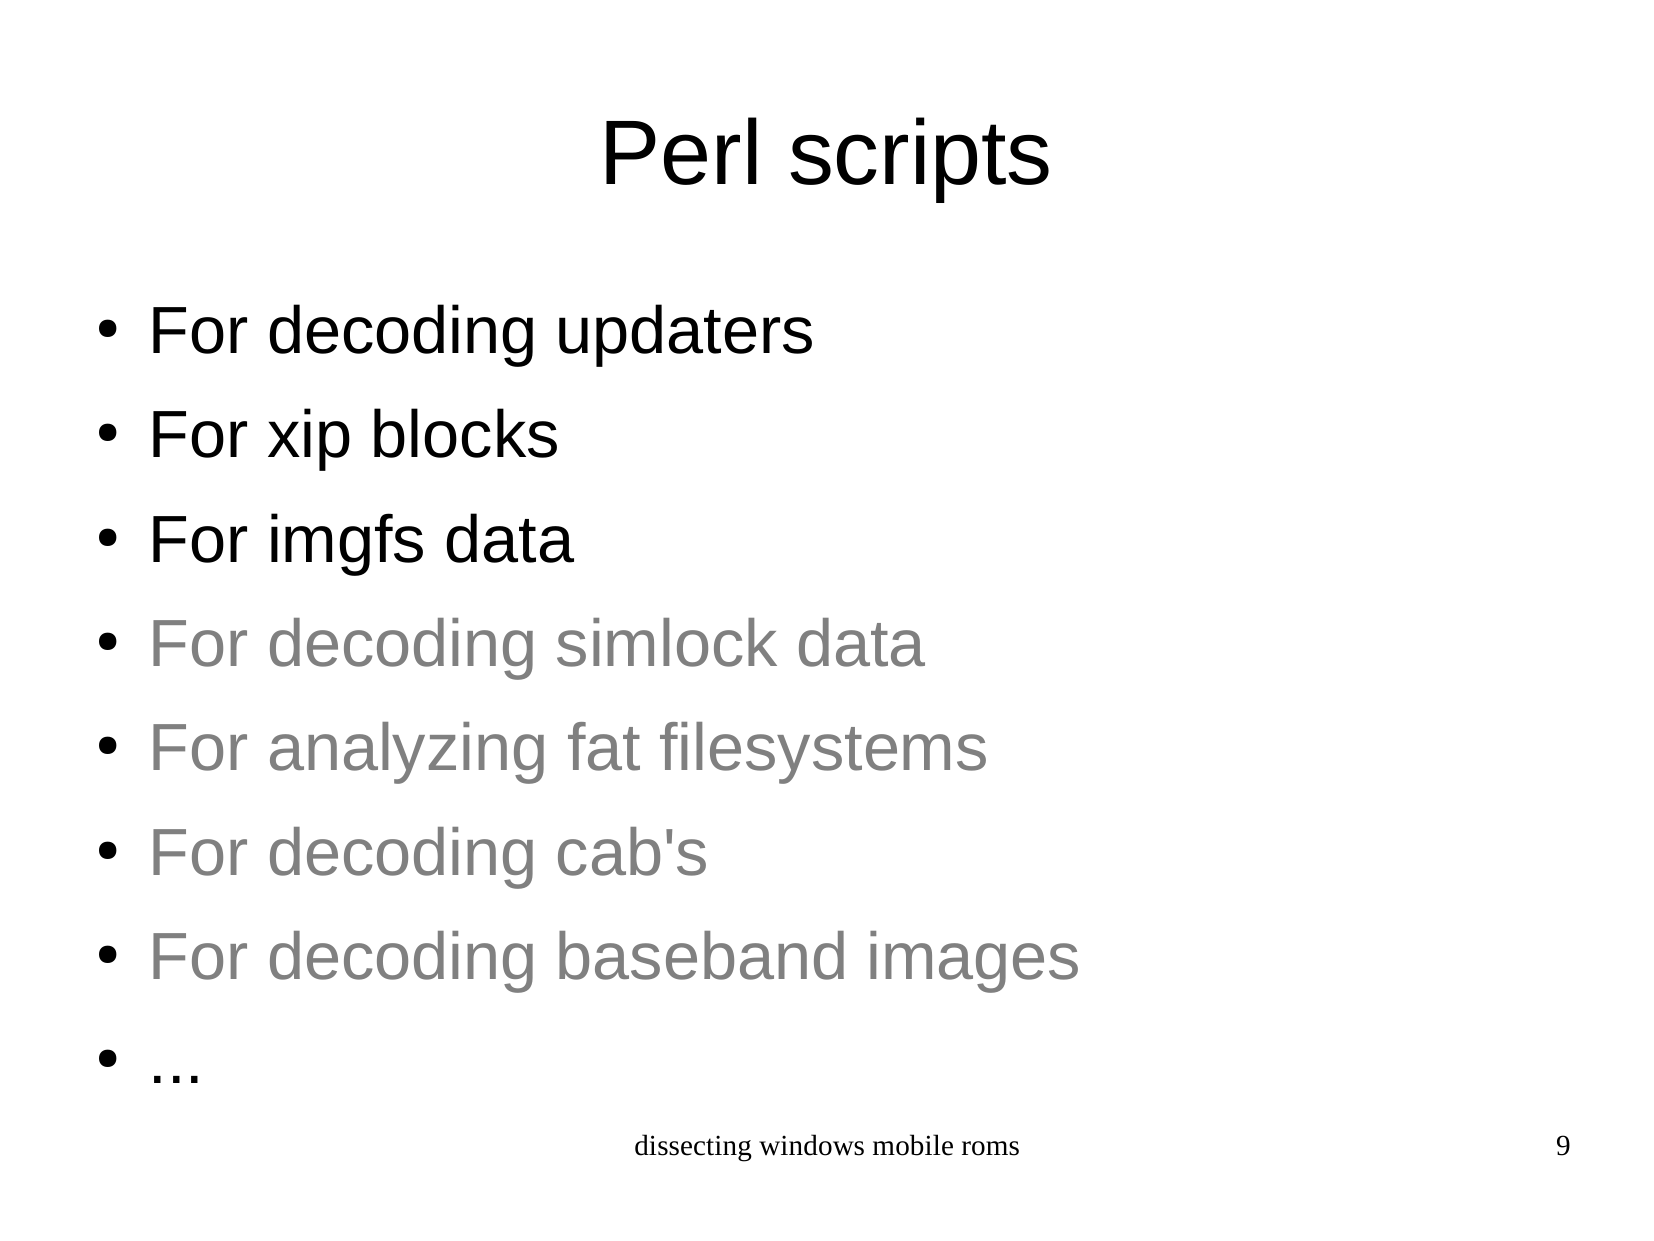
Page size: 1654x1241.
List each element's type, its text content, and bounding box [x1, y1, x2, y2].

title Perl scripts [82, 56, 1571, 250]
list For decoding updaters For xip blocks For imgfs data For decoding simlock data For analyzing fat filesystems For decoding cab's For decoding baseband images ... [78, 293, 1567, 1097]
